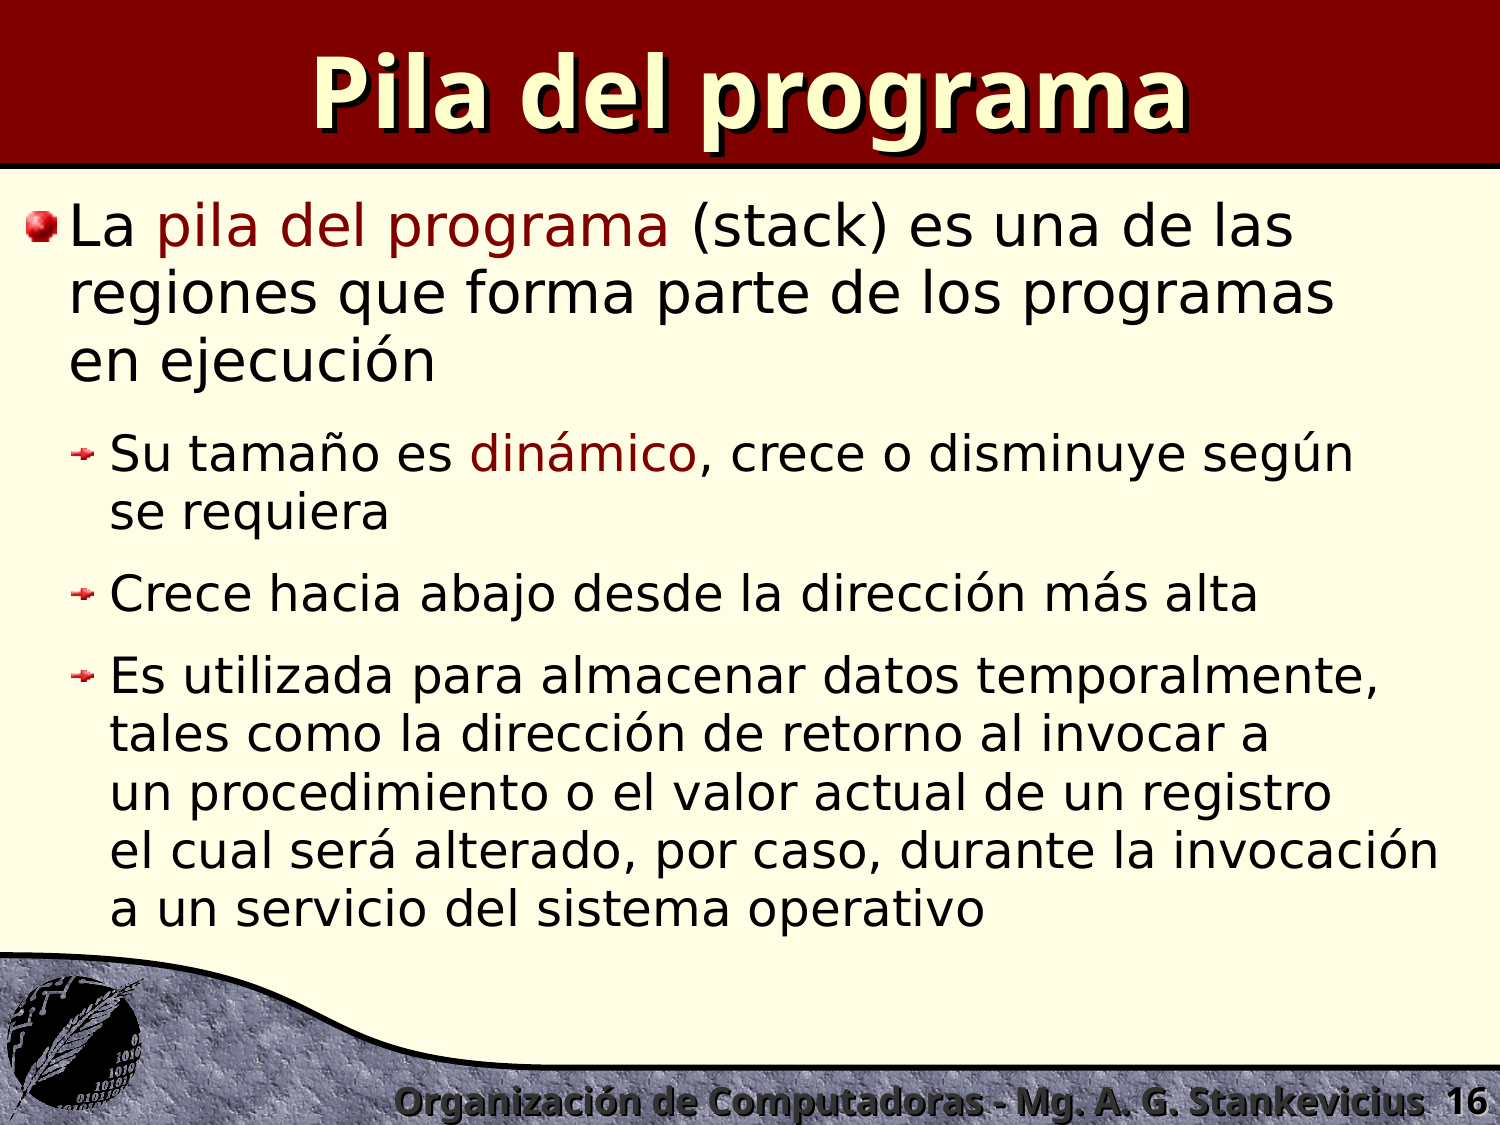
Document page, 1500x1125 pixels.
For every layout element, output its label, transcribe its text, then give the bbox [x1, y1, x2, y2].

picture [802, 1100, 806, 1110]
picture [0, 959, 1500, 1125]
picture [448, 1100, 455, 1110]
list La pila del programa (stack) es una de las regiones que forma parte de los programas en ejecución Su tamaño es dinámico, crece o disminuye según se requiera Crece hacia abajo desde la dirección más alta Es utilizada para almacenar datos temporalmente, tales como la dirección de retorno al invocar a un procedimiento o el valor actual de un registro el cual será alterado, por caso, durante la invocación a un servicio del sistema operativo [11, 192, 1486, 942]
picture [1058, 1100, 1065, 1110]
title Pila del programa [15, 5, 1485, 160]
